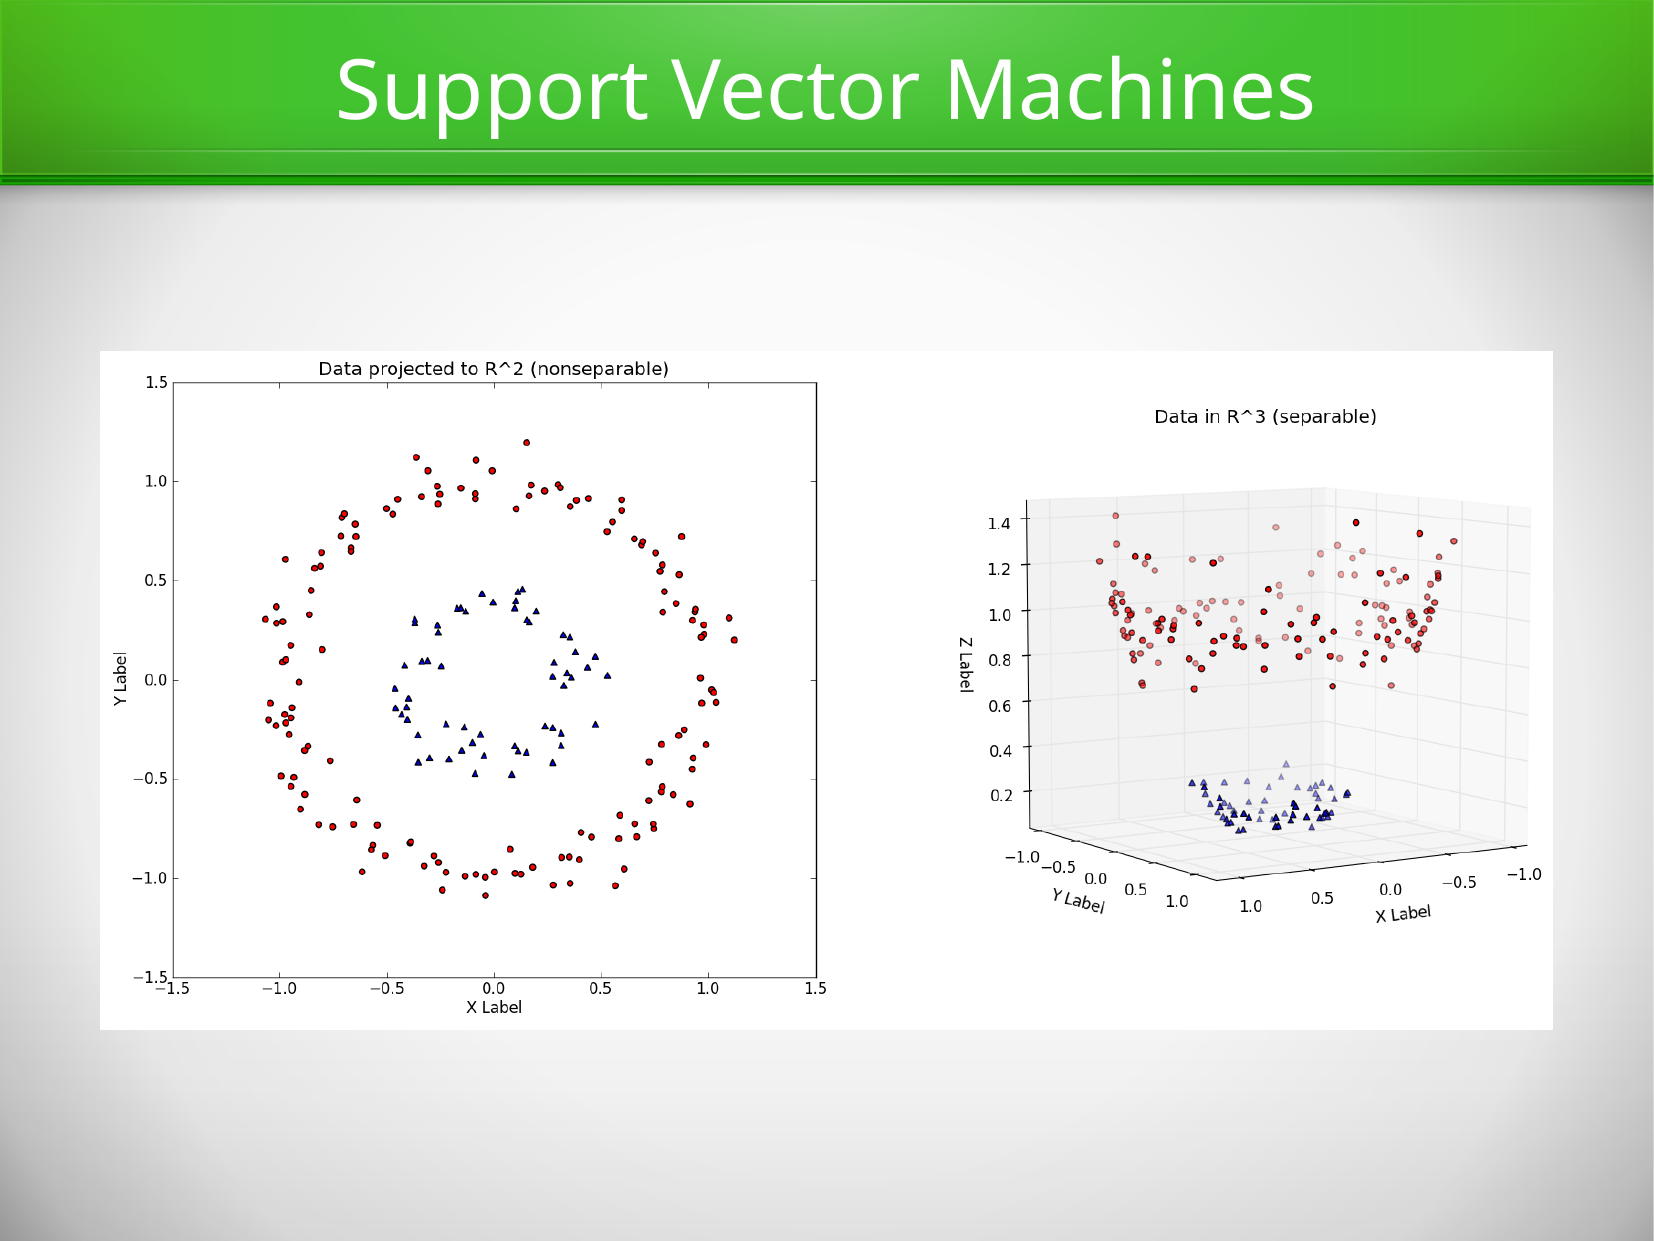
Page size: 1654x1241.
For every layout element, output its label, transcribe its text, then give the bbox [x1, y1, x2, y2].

title Support Vector Machines [82, 17, 1571, 166]
text_box [82, 259, 1570, 721]
picture [0, 0, 1654, 1241]
